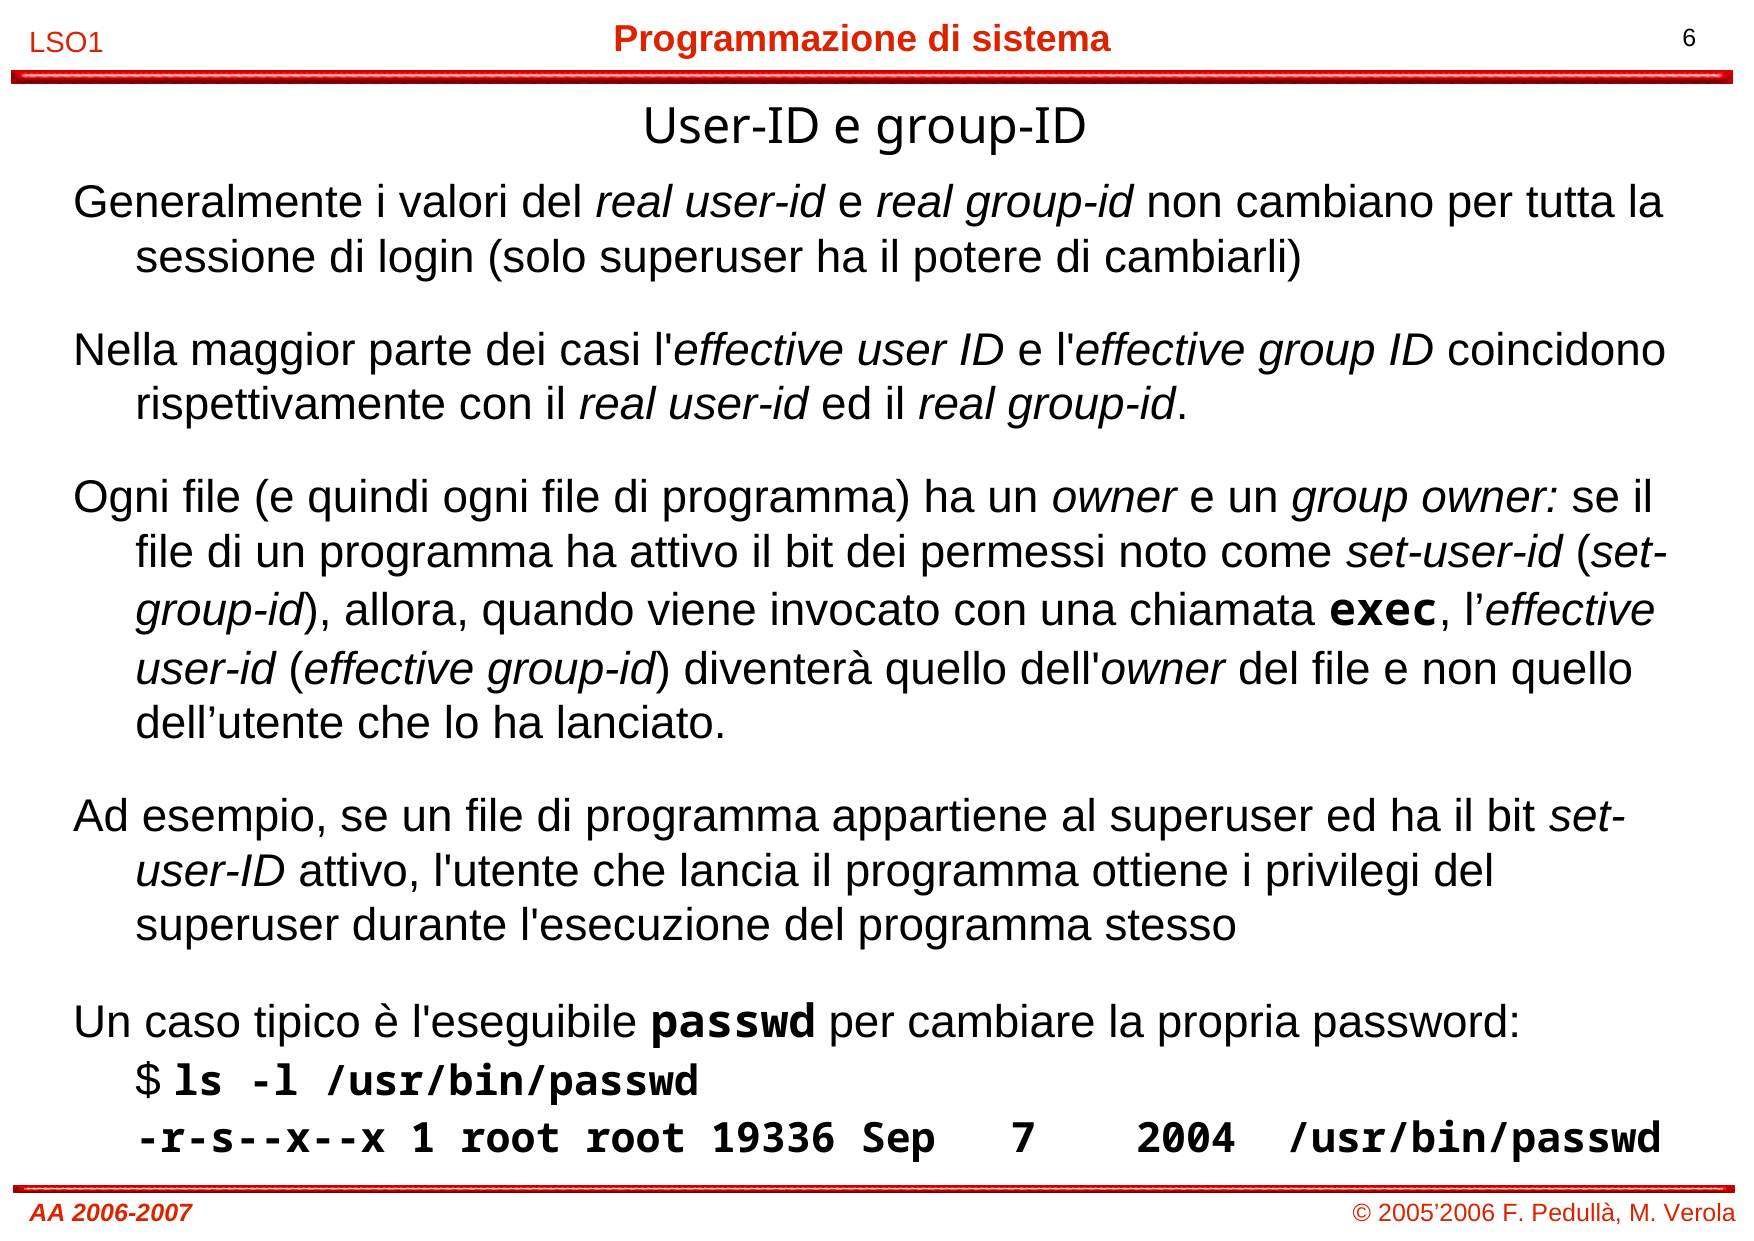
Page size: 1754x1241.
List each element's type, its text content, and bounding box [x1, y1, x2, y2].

picture [13, 1185, 1735, 1193]
list Generalmente i valori del real user-id e real group-id non cambiano per tutta la sessione di login (solo superuser ha il potere di cambiarli) Nella maggior parte dei casi l'effective user ID e l'effective group ID coincidono rispettivamente con il real user-id ed il real group-id. Ogni file (e quindi ogni file di programma) ha un owner e un group owner: se il file di un programma ha attivo il bit dei permessi noto come set-user-id (set-group-id), allora, quando viene invocato con una chiamata exec, l’effective user-id (effective group-id) diventerà quello dell'owner del file e non quello dell’utente che lo ha lanciato. Ad esempio, se un file di programma appartiene al superuser ed ha il bit set-user-ID attivo, l'utente che lancia il programma ottiene i privilegi del superuser durante l'esecuzione del programma stesso Un caso tipico è l'eseguibile passwd per cambiare la propria password: $ ls -l /usr/bin/passwd -r-s--x--x 1 root root 19336 Sep 7 2004 /usr/bin/passwd [58, 165, 1696, 1153]
picture [11, 70, 1733, 84]
title User-ID e group-ID [179, 78, 1552, 174]
chart [610, 553, 1144, 688]
